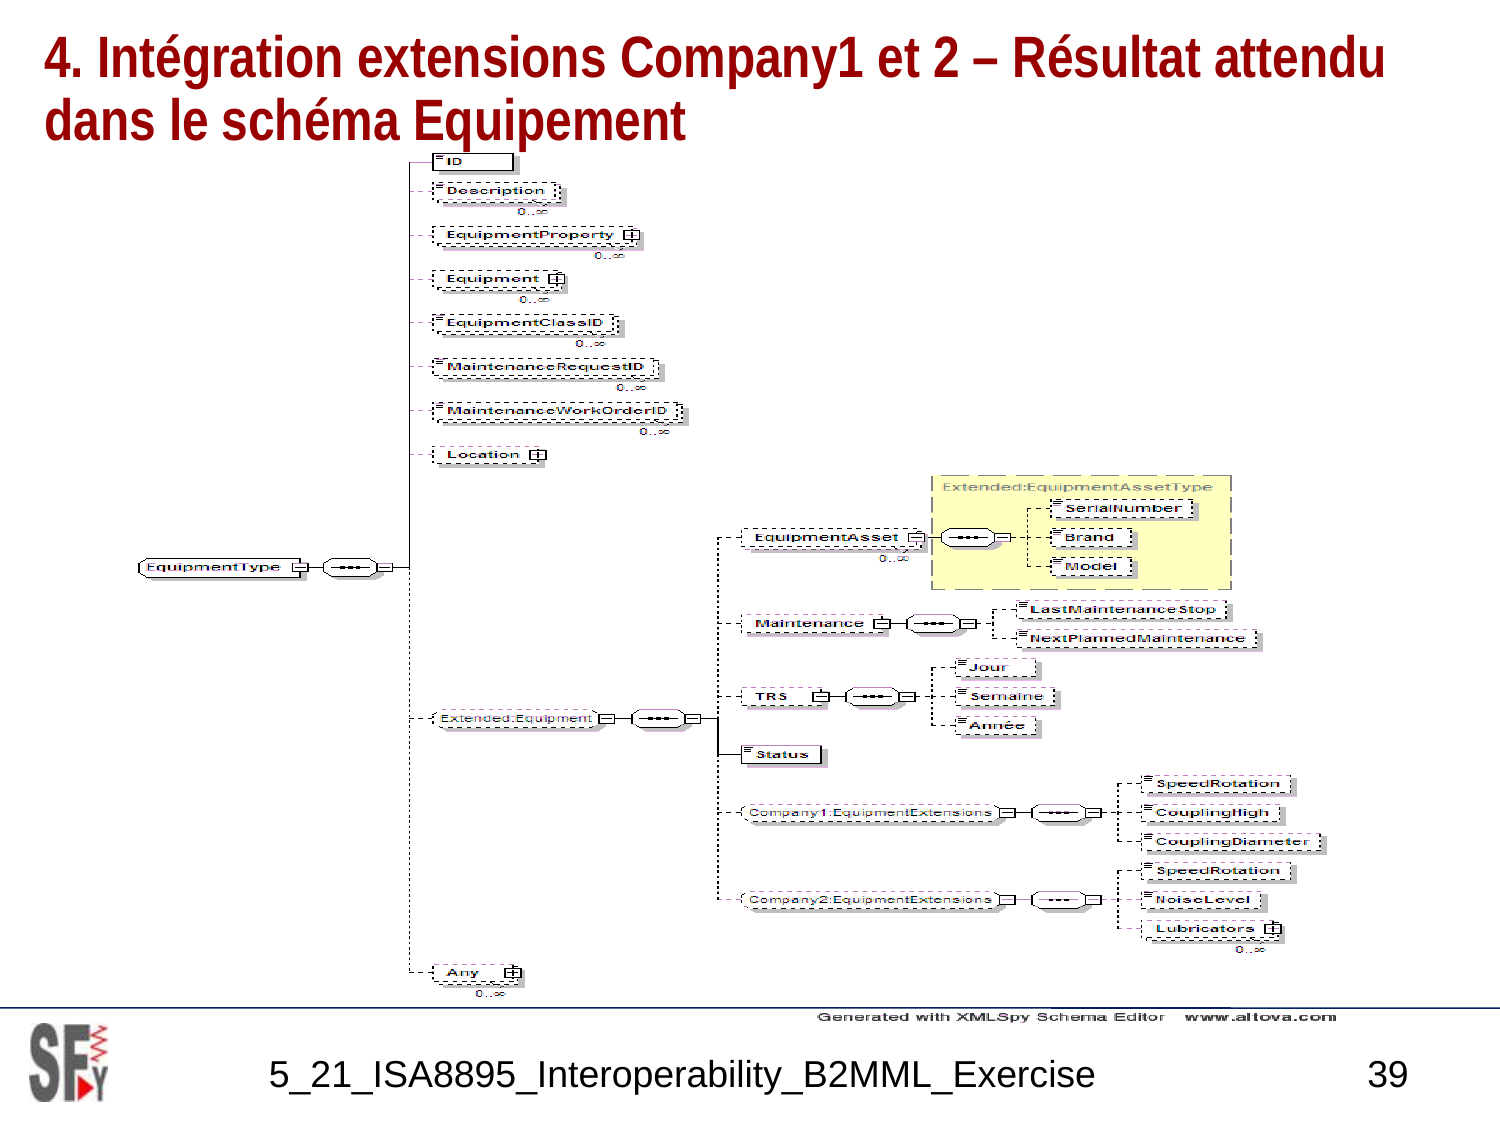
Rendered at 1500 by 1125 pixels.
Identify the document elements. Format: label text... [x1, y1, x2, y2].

picture [29, 1023, 108, 1102]
picture [131, 148, 1351, 1023]
footer 5_21_ISA8895_Interoperability_B2MML_Exercise [253, 1034, 1336, 1103]
title 4. Intégration extensions Company1 et 2 – Résultat attendu dans le schéma Equipement [29, 12, 1471, 138]
slide_number <numéro> [1352, 1034, 1490, 1103]
